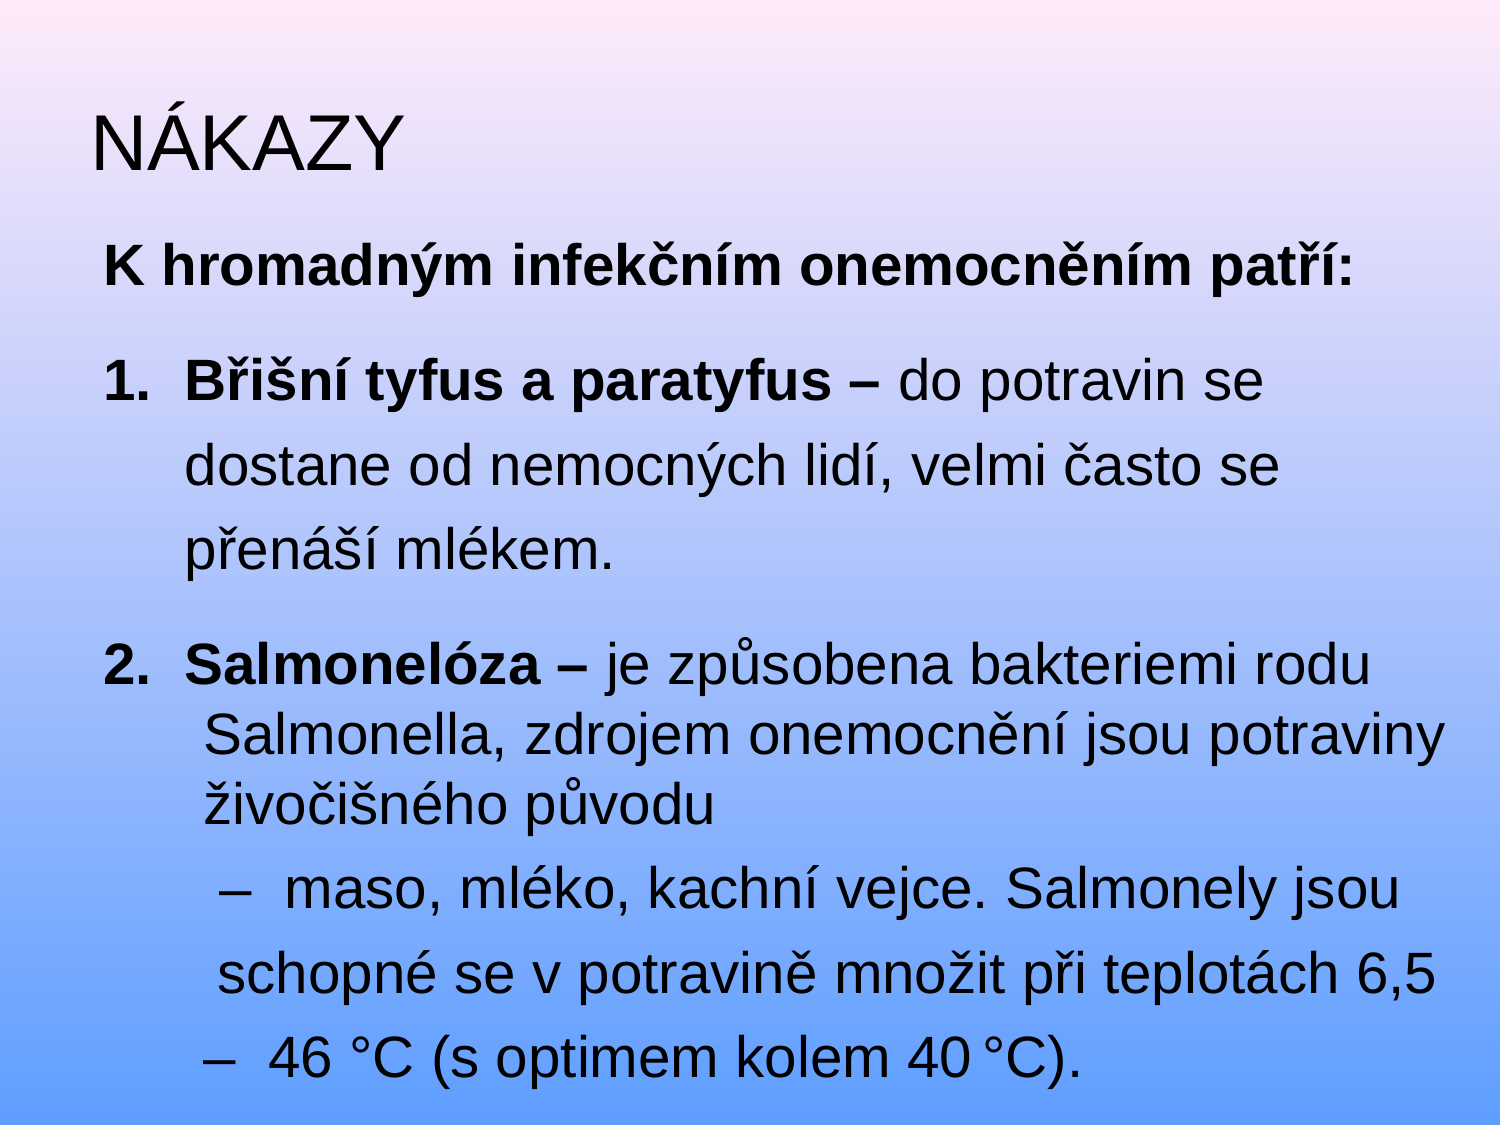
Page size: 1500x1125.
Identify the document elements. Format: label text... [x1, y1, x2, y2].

title NÁKAZY [75, 45, 1426, 233]
list K hromadným infekčním onemocněním patří: 1. Břišní tyfus a paratyfus – do potravin se dostane od nemocných lidí, velmi často se přenáší mlékem. 2. Salmonelóza – je způsobena bakteriemi rodu Salmonella, zdrojem onemocnění jsou potraviny živočišného původu – maso, mléko, kachní vejce. Salmonely jsou schopné se v potravině množit při teplotách 6,5 – 46 °C (s optimem kolem 40 °C). [88, 220, 1473, 1125]
